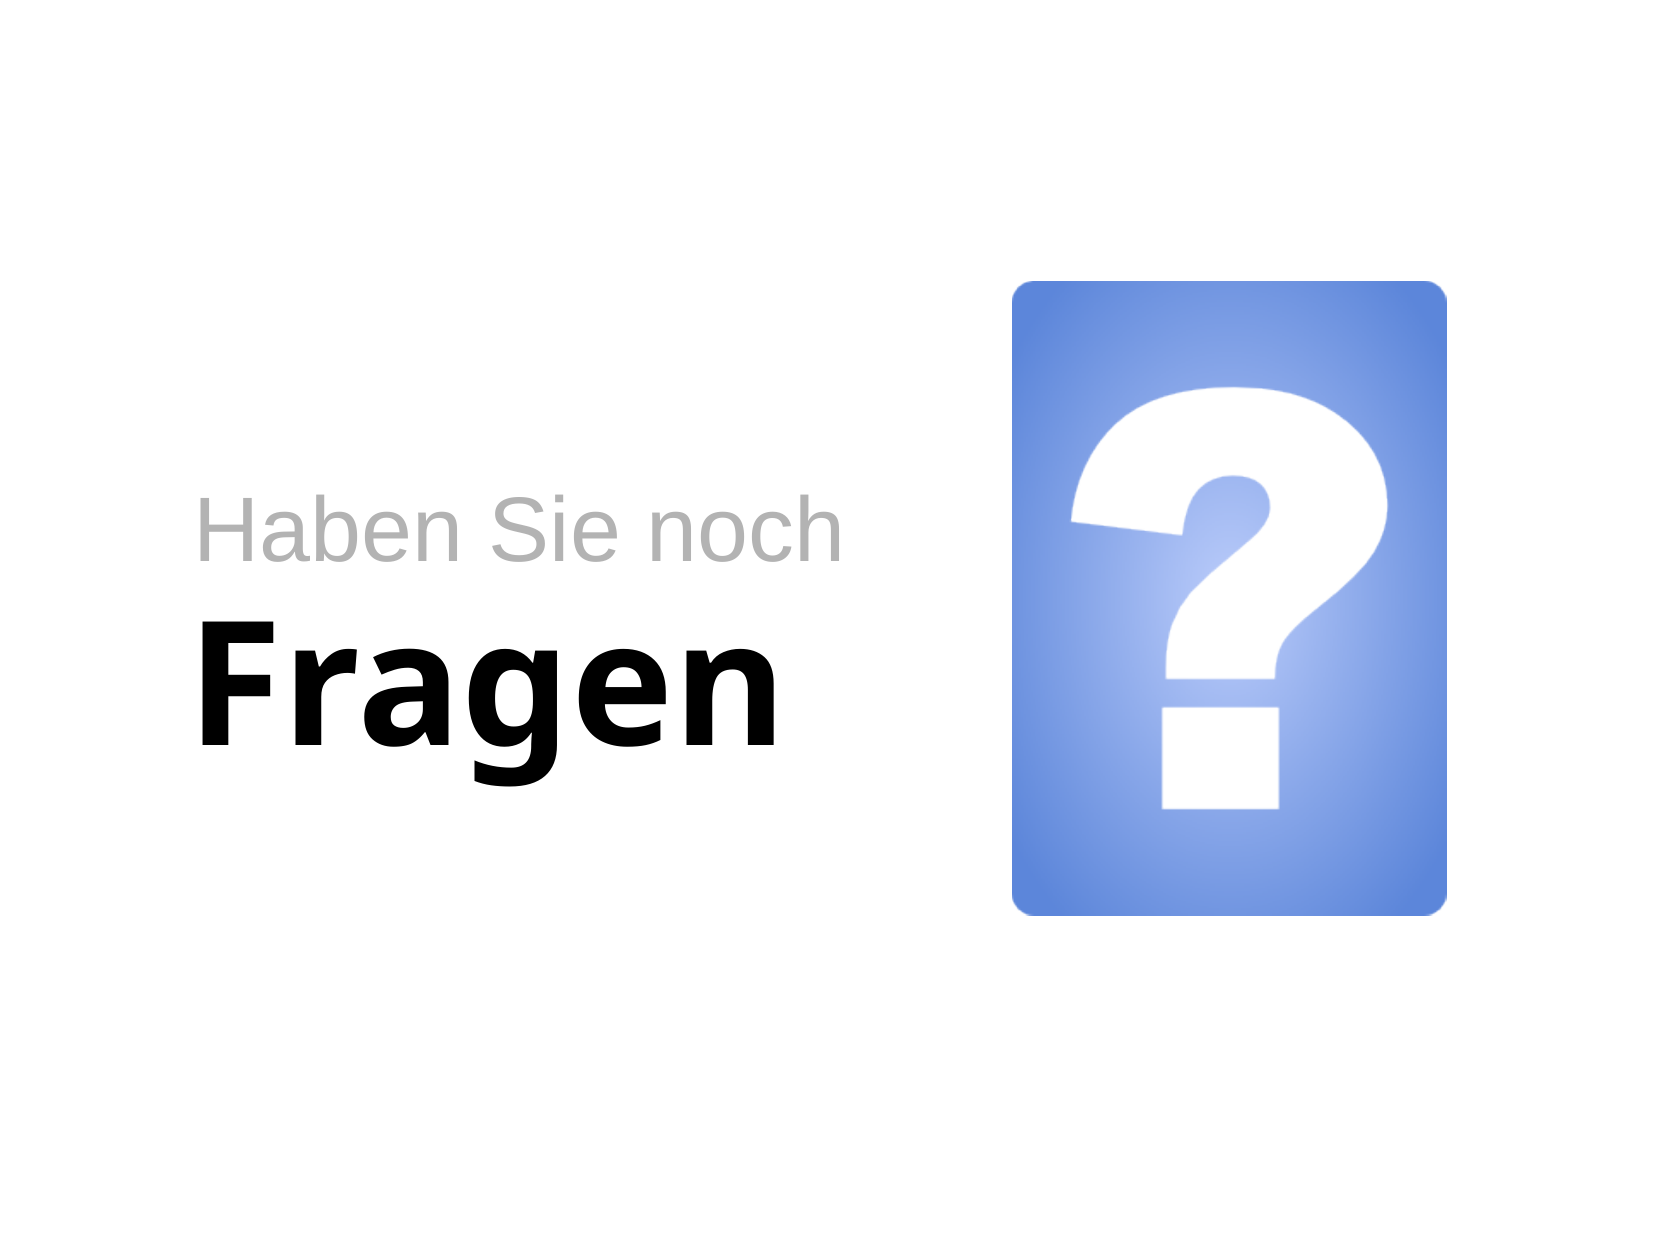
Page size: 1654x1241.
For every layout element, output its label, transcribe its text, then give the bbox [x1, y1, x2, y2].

picture [1012, 281, 1447, 916]
text_box Haben Sie noch [178, 471, 862, 552]
text_box Fragen [172, 552, 944, 812]
